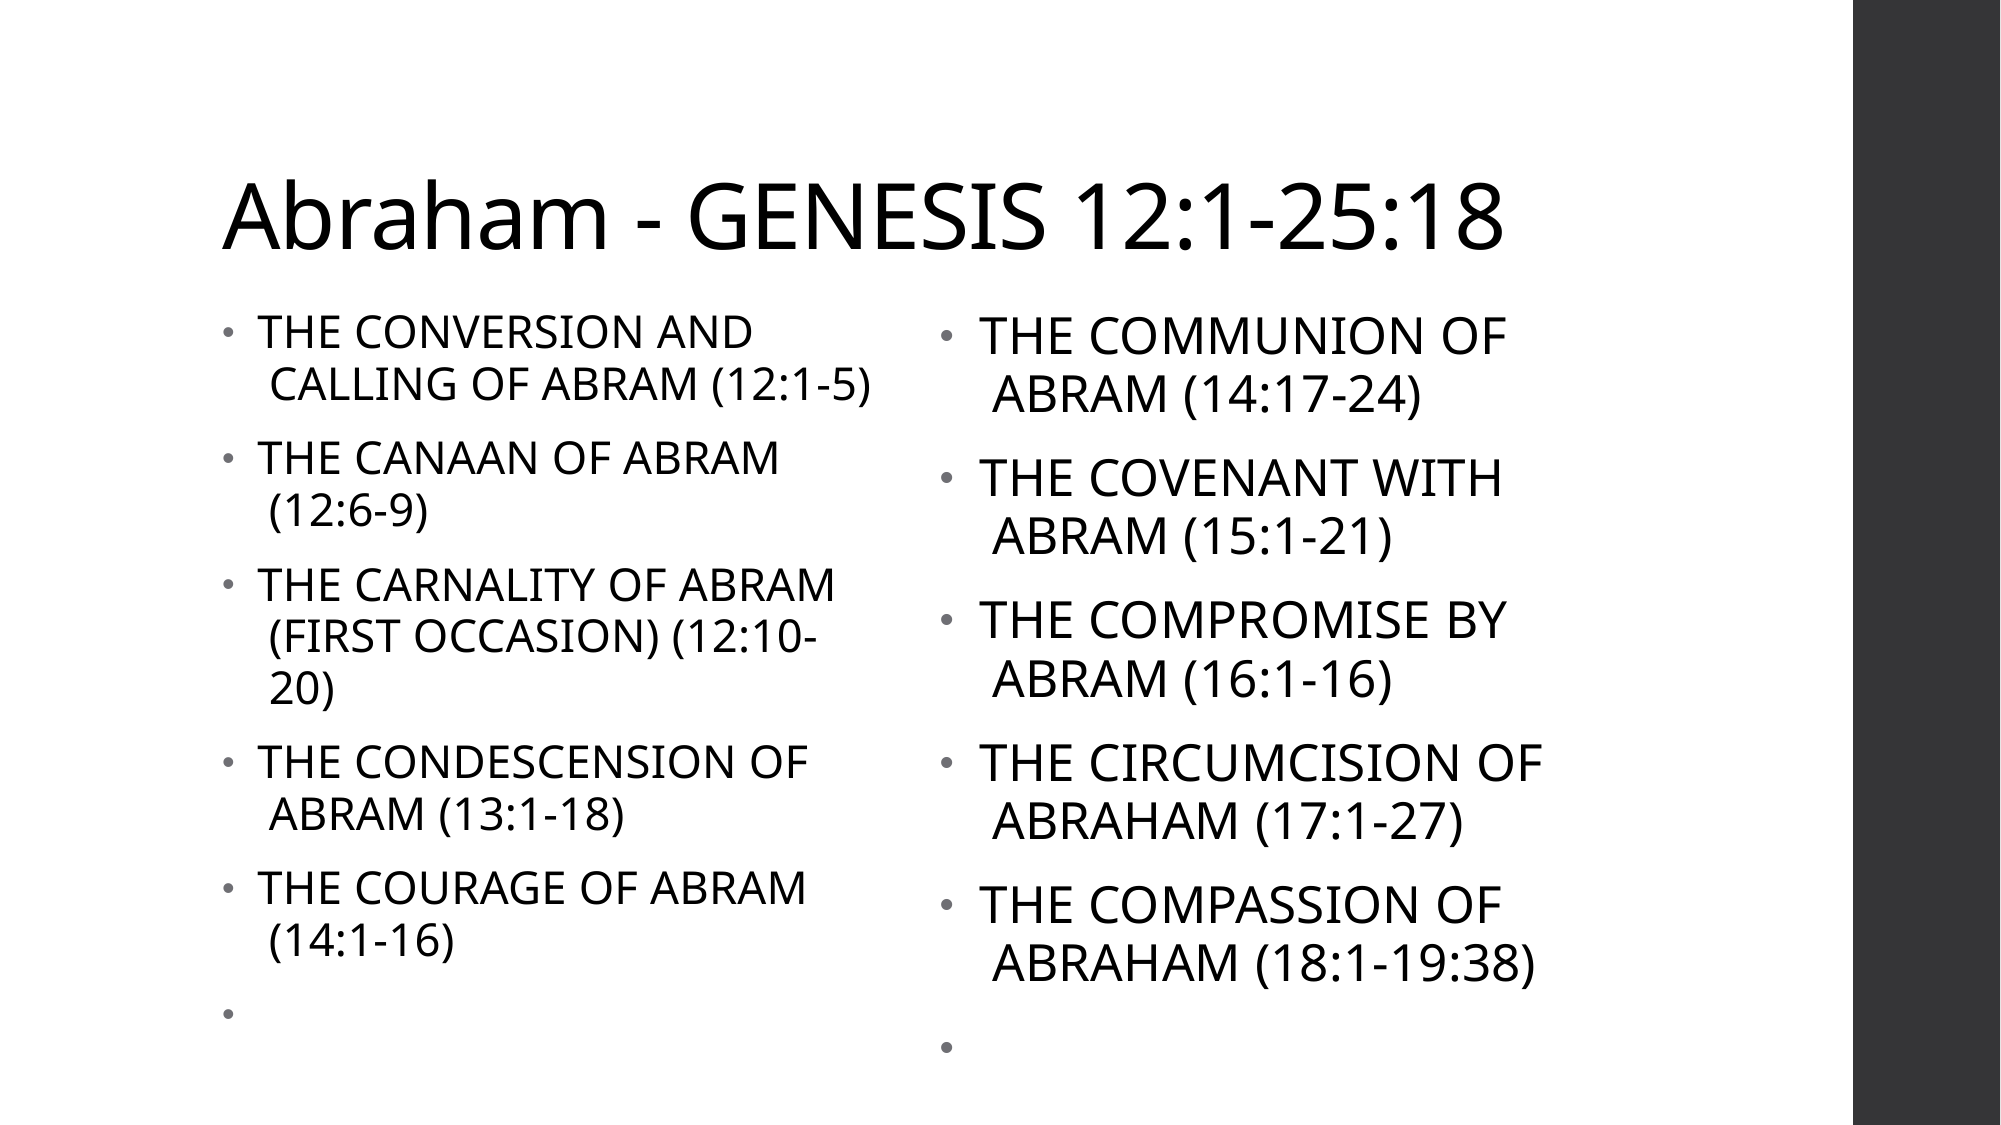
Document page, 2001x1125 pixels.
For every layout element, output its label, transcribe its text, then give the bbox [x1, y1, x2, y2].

title Abraham - GENESIS 12:1-25:18 [206, 60, 1797, 278]
list THE COMMUNION OF ABRAM (14:17-24) THE COVENANT WITH ABRAM (15:1-21) THE COMPROMISE BY ABRAM (16:1-16) THE CIRCUMCISION OF ABRAHAM (17:1-27) THE COMPASSION OF ABRAHAM (18:1-19:38) [924, 299, 1617, 1014]
list THE CONVERSION AND CALLING OF ABRAM (12:1-5) THE CANAAN OF ABRAM (12:6-9) THE CARNALITY OF ABRAM (FIRST OCCASION) (12:10-20) THE CONDESCENSION OF ABRAM (13:1-18) THE COURAGE OF ABRAM (14:1-16) [207, 299, 900, 1014]
